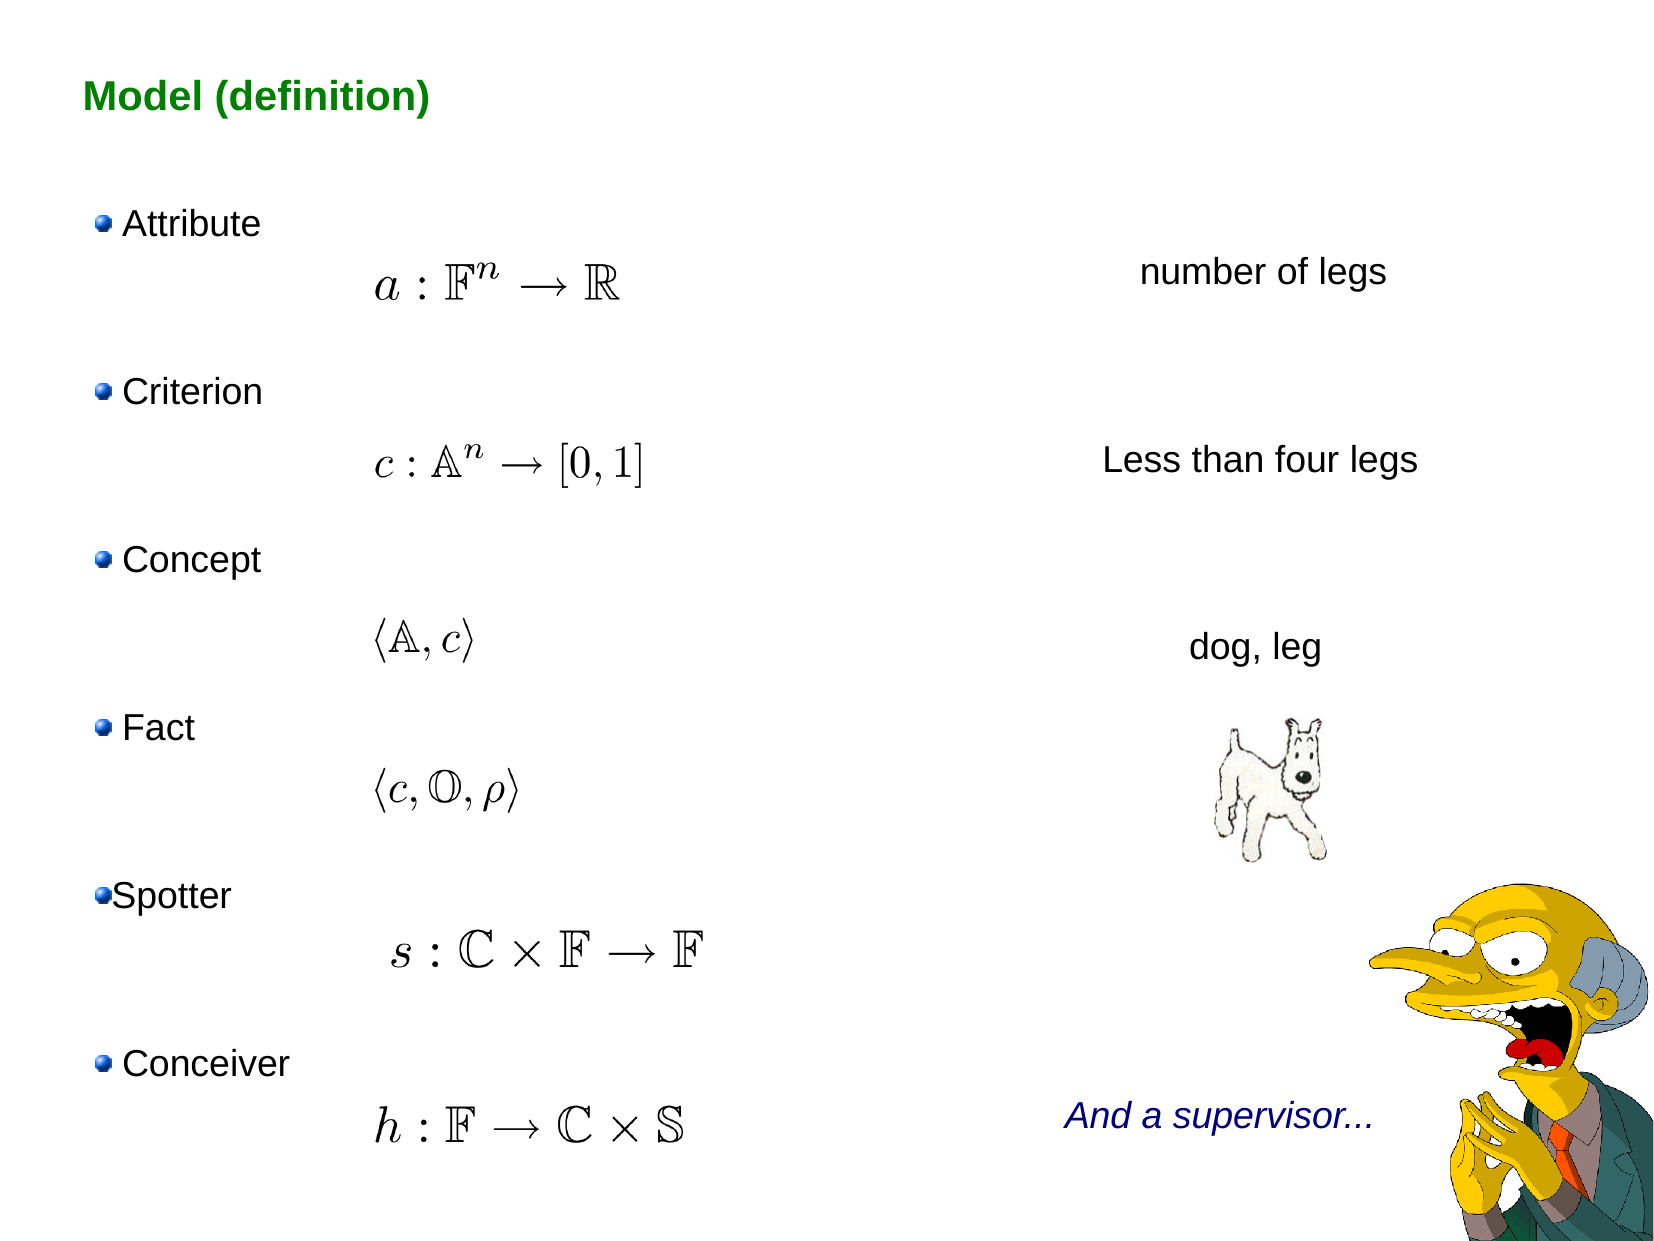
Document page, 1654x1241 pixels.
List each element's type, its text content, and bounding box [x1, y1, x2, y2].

text_box number of legs [1125, 243, 1403, 301]
picture [375, 767, 518, 813]
picture [1353, 872, 1654, 1241]
text_box Attribute Criterion Concept Fact Spotter Conceiver [81, 195, 370, 1219]
picture [1214, 717, 1327, 863]
text_box dog, leg [1174, 618, 1368, 676]
picture [375, 1105, 683, 1143]
text_box And a supervisor... [1050, 1087, 1391, 1145]
picture [391, 929, 703, 968]
title Model (definition) [82, 0, 1571, 193]
picture [375, 262, 620, 301]
text_box Less than four legs [1087, 430, 1434, 488]
picture [375, 442, 641, 488]
picture [375, 617, 473, 663]
